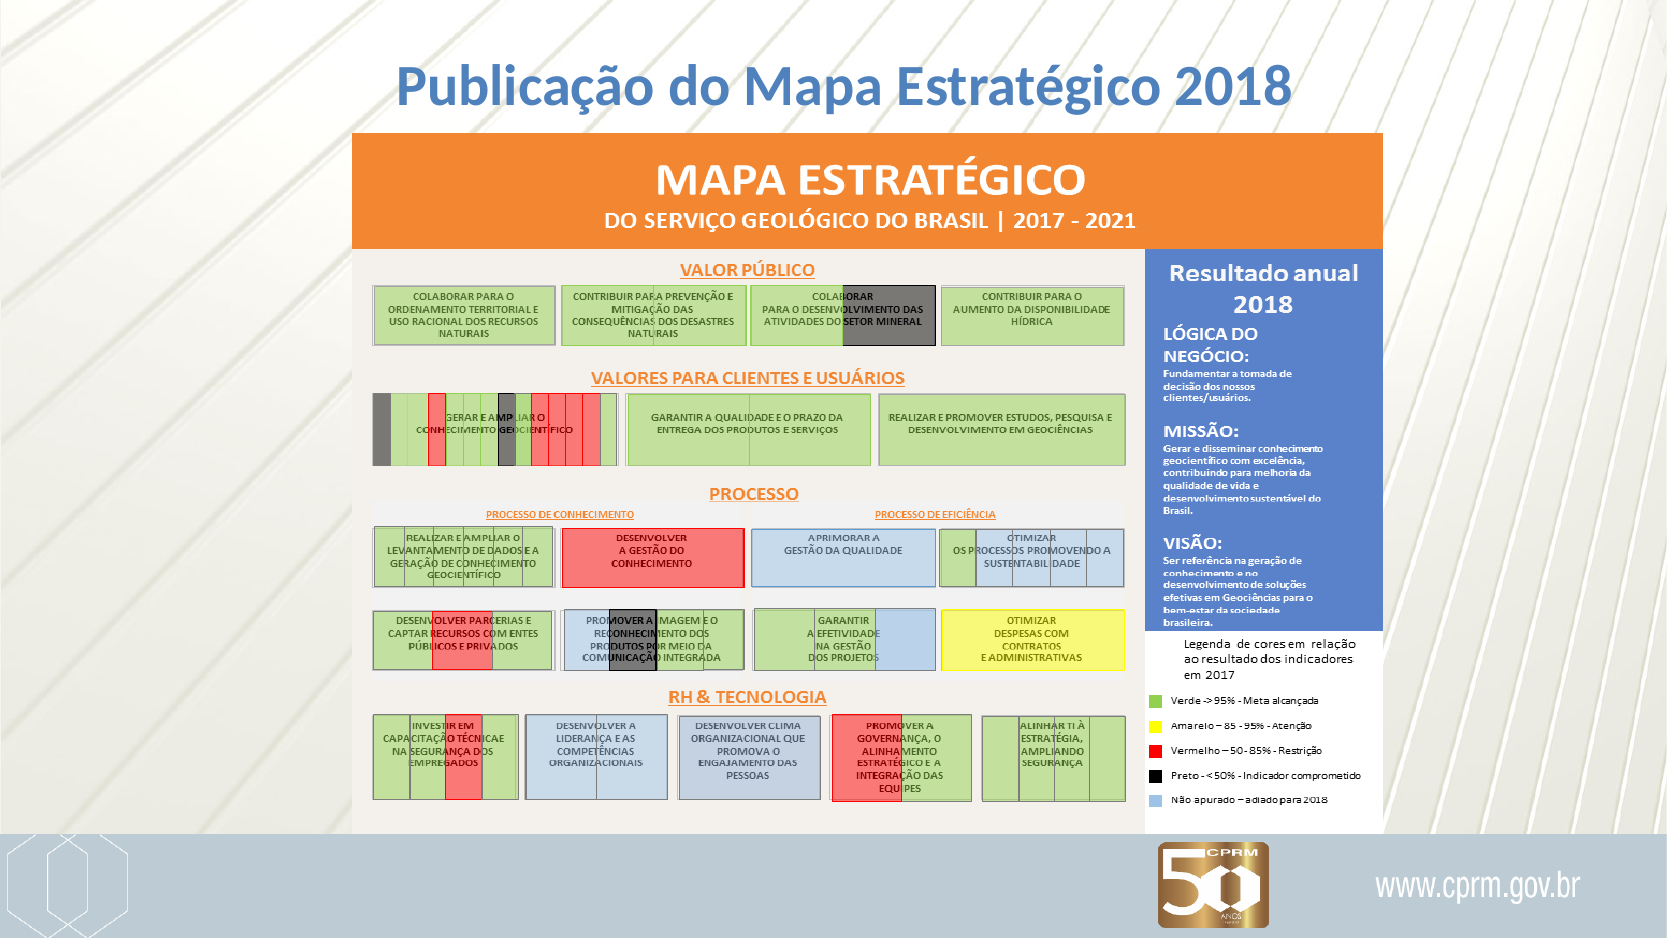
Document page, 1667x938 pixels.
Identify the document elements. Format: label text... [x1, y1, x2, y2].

text_box Publicação do Mapa Estratégico 2018 [219, 39, 1469, 126]
picture [0, 0, 1667, 938]
